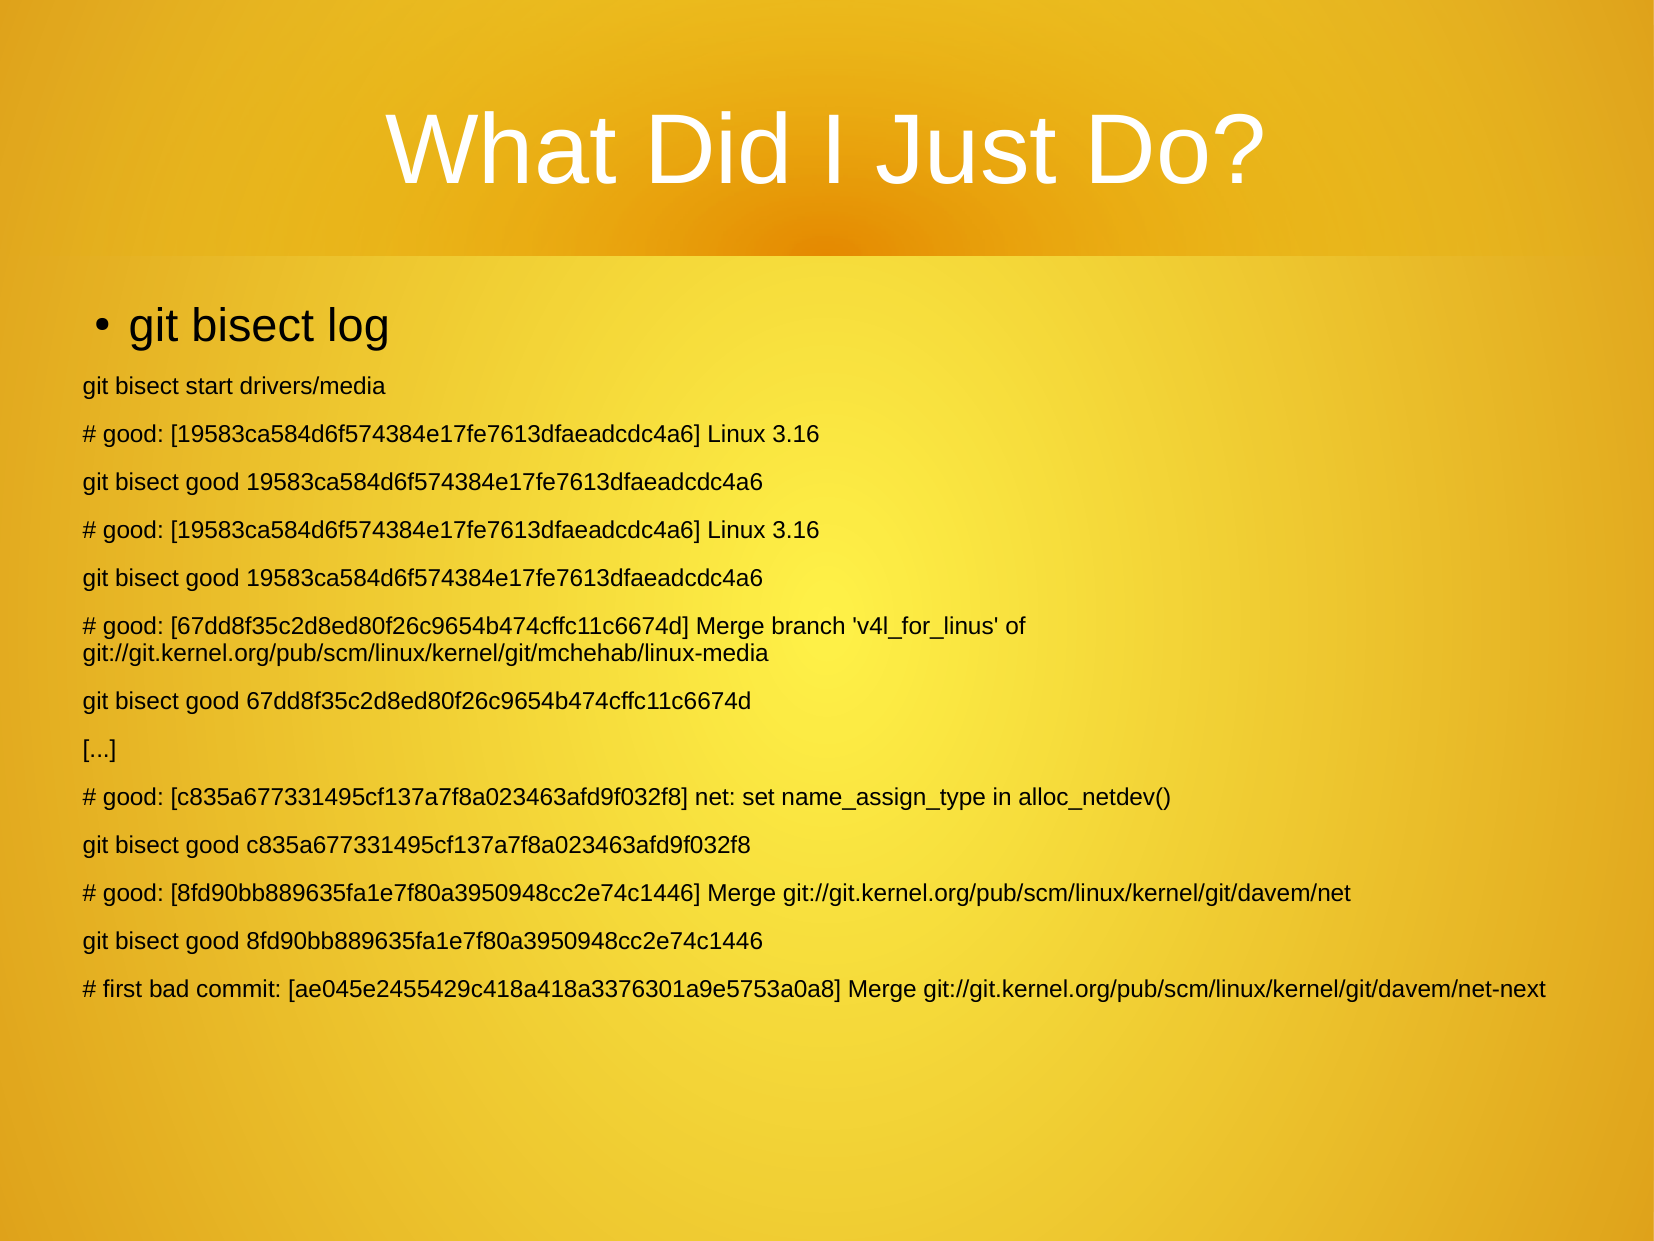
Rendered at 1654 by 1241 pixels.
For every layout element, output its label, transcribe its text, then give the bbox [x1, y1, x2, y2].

title What Did I Just Do? [82, 47, 1571, 252]
list git bisect log git bisect start drivers/media # good: [19583ca584d6f574384e17fe7613dfaeadcdc4a6] Linux 3.16 git bisect good 19583ca584d6f574384e17fe7613dfaeadcdc4a6 # good: [19583ca584d6f574384e17fe7613dfaeadcdc4a6] Linux 3.16 git bisect good 19583ca584d6f574384e17fe7613dfaeadcdc4a6 # good: [67dd8f35c2d8ed80f26c9654b474cffc11c6674d] Merge branch 'v4l_for_linus' of git://git.kernel.org/pub/scm/linux/kernel/git/mchehab/linux-media git bisect good 67dd8f35c2d8ed80f26c9654b474cffc11c6674d [...] # good: [c835a677331495cf137a7f8a023463afd9f032f8] net: set name_assign_type in alloc_netdev() git bisect good c835a677331495cf137a7f8a023463afd9f032f8 # good: [8fd90bb889635fa1e7f80a3950948cc2e74c1446] Merge git://git.kernel.org/pub/scm/linux/kernel/git/davem/net git bisect good 8fd90bb889635fa1e7f80a3950948cc2e74c1446 # first bad commit: [ae045e2455429c418a418a3376301a9e5753a0a8] Merge git://git.kernel.org/pub/scm/linux/kernel/git/davem/net-next [82, 299, 1571, 1019]
